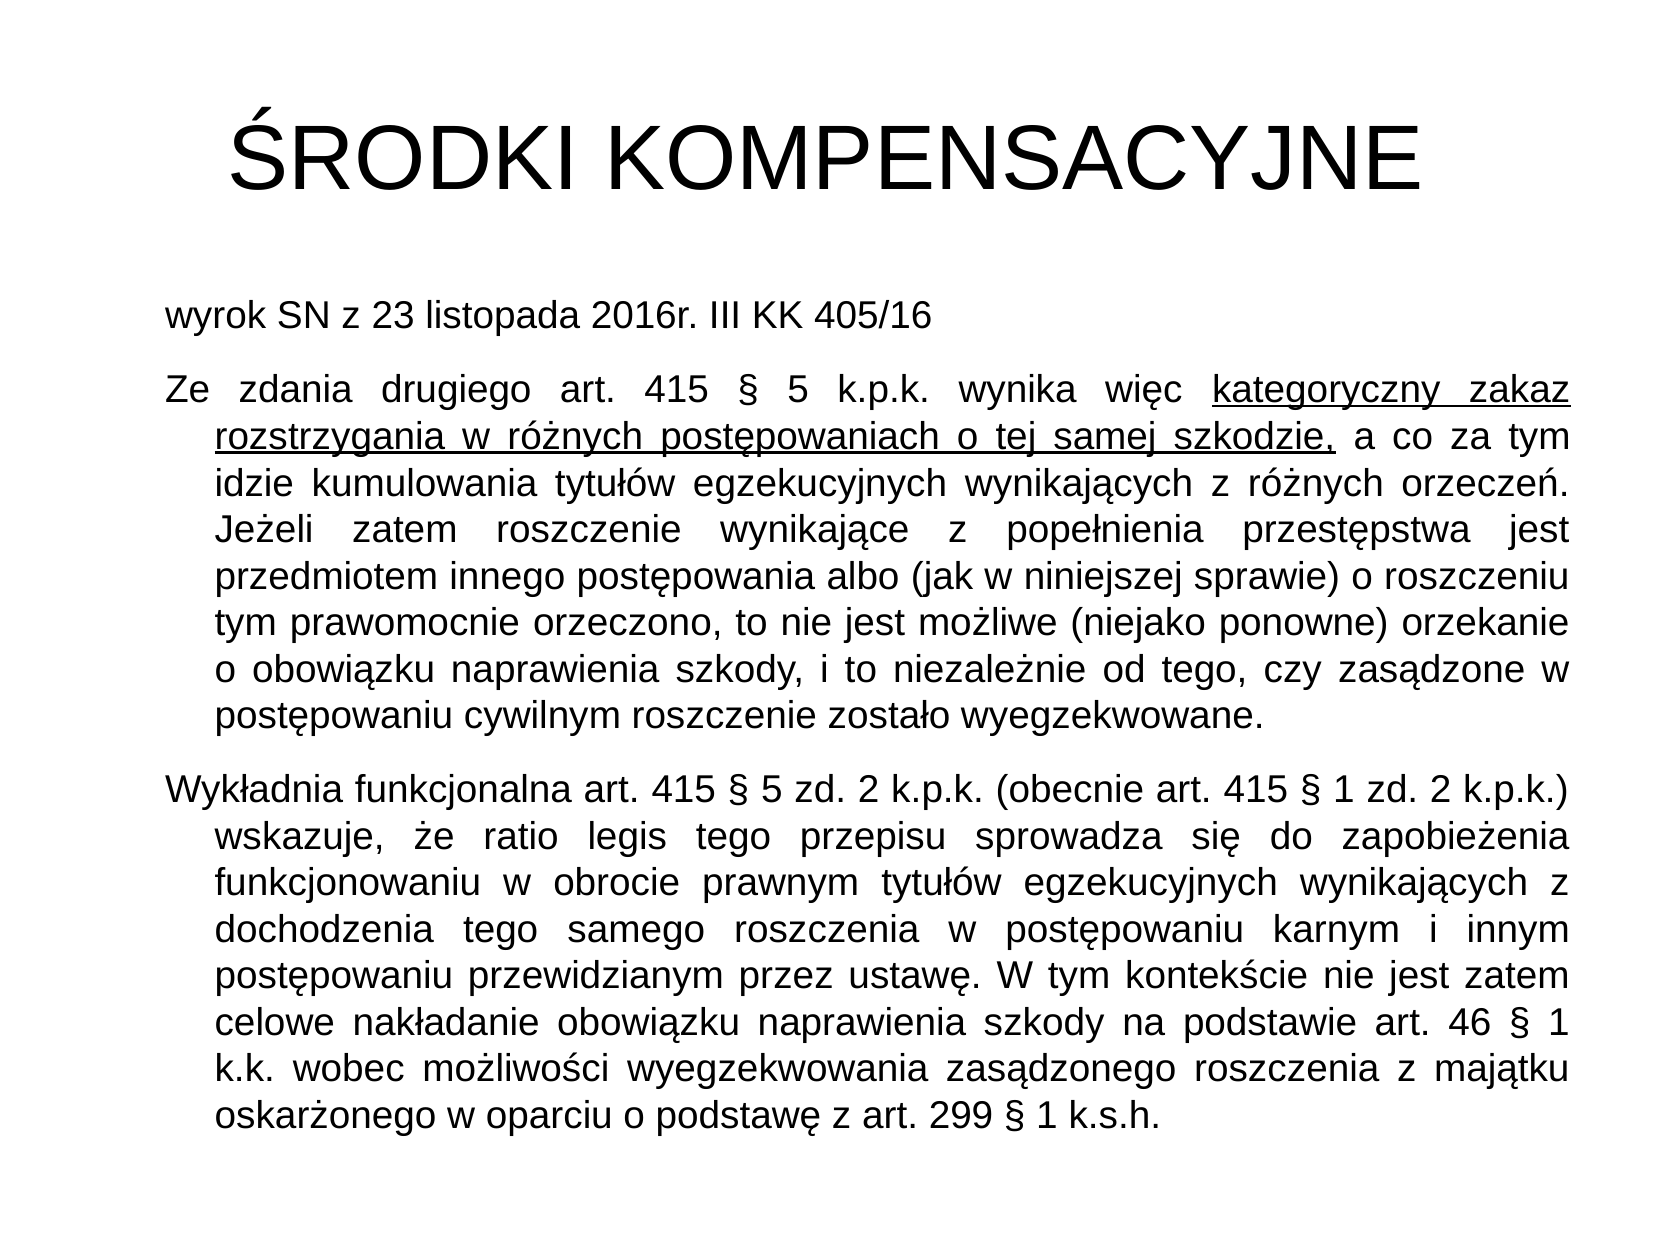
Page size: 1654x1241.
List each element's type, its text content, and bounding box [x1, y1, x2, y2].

title ŚRODKI KOMPENSACYJNE [82, 49, 1571, 257]
list wyrok SN z 23 listopada 2016r. III KK 405/16 Ze zdania drugiego art. 415 § 5 k.p.k. wynika więc kategoryczny zakaz rozstrzygania w różnych postępowaniach o tej samej szkodzie, a co za tym idzie kumulowania tytułów egzekucyjnych wynikających z różnych orzeczeń. Jeżeli zatem roszczenie wynikające z popełnienia przestępstwa jest przedmiotem innego postępowania albo (jak w niniejszej sprawie) o roszczeniu tym prawomocnie orzeczono, to nie jest możliwe (niejako ponowne) orzekanie o obowiązku naprawienia szkody, i to niezależnie od tego, czy zasądzone w postępowaniu cywilnym roszczenie zostało wyegzekwowane. Wykładnia funkcjonalna art. 415 § 5 zd. 2 k.p.k. (obecnie art. 415 § 1 zd. 2 k.p.k.) wskazuje, że ratio legis tego przepisu sprowadza się do zapobieżenia funkcjonowaniu w obrocie prawnym tytułów egzekucyjnych wynikających z dochodzenia tego samego roszczenia w postępowaniu karnym i innym postępowaniu przewidzianym przez ustawę. W tym kontekście nie jest zatem celowe nakładanie obowiązku naprawienia szkody na podstawie art. 46 § 1 k.k. wobec możliwości wyegzekwowania zasądzonego roszczenia z majątku oskarżonego w oparciu o podstawę z art. 299 § 1 k.s.h. [82, 290, 1571, 1192]
